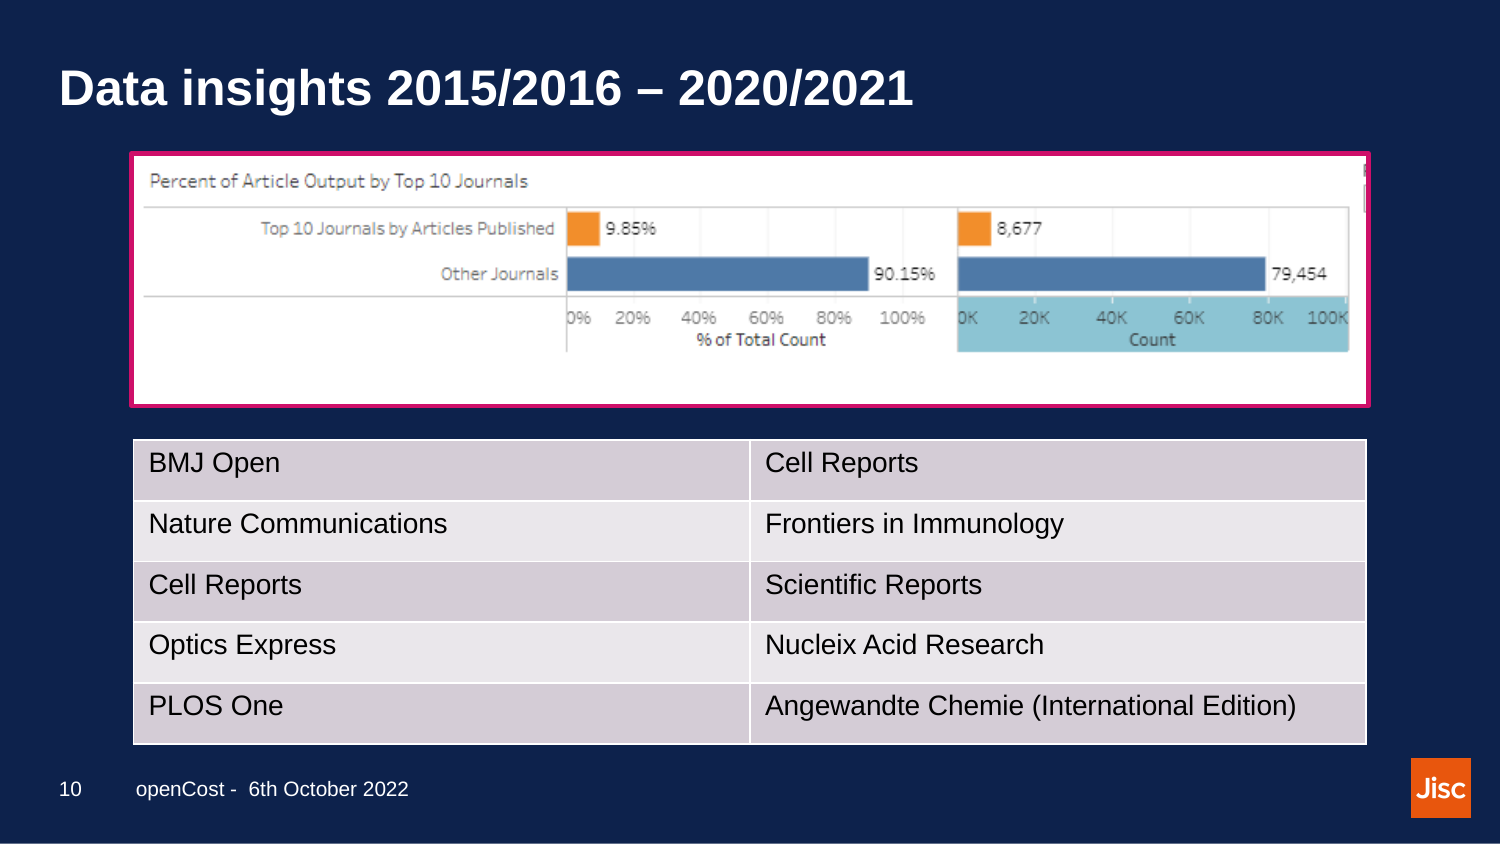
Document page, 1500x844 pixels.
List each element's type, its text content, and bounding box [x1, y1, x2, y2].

table_cell PLOS One [134, 684, 749, 743]
table_header Cell Reports [751, 441, 1365, 500]
title Data insights 2015/2016 – 2020/2021 [58, 55, 1129, 112]
table_header BMJ Open [134, 441, 749, 500]
table_cell Nature Communications [134, 502, 749, 561]
table_cell Optics Express [134, 623, 749, 682]
table_cell Nucleix Acid Research [751, 623, 1365, 682]
footer openCost - 6th October 2022 [135, 758, 734, 818]
table_cell Scientific Reports [751, 562, 1365, 621]
slide_number <number> [58, 758, 92, 818]
table_cell Frontiers in Immunology [751, 502, 1365, 561]
picture [133, 155, 1367, 404]
table_cell Angewandte Chemie (International Edition) [751, 684, 1365, 743]
table_cell Cell Reports [134, 562, 749, 621]
picture [1411, 758, 1471, 818]
